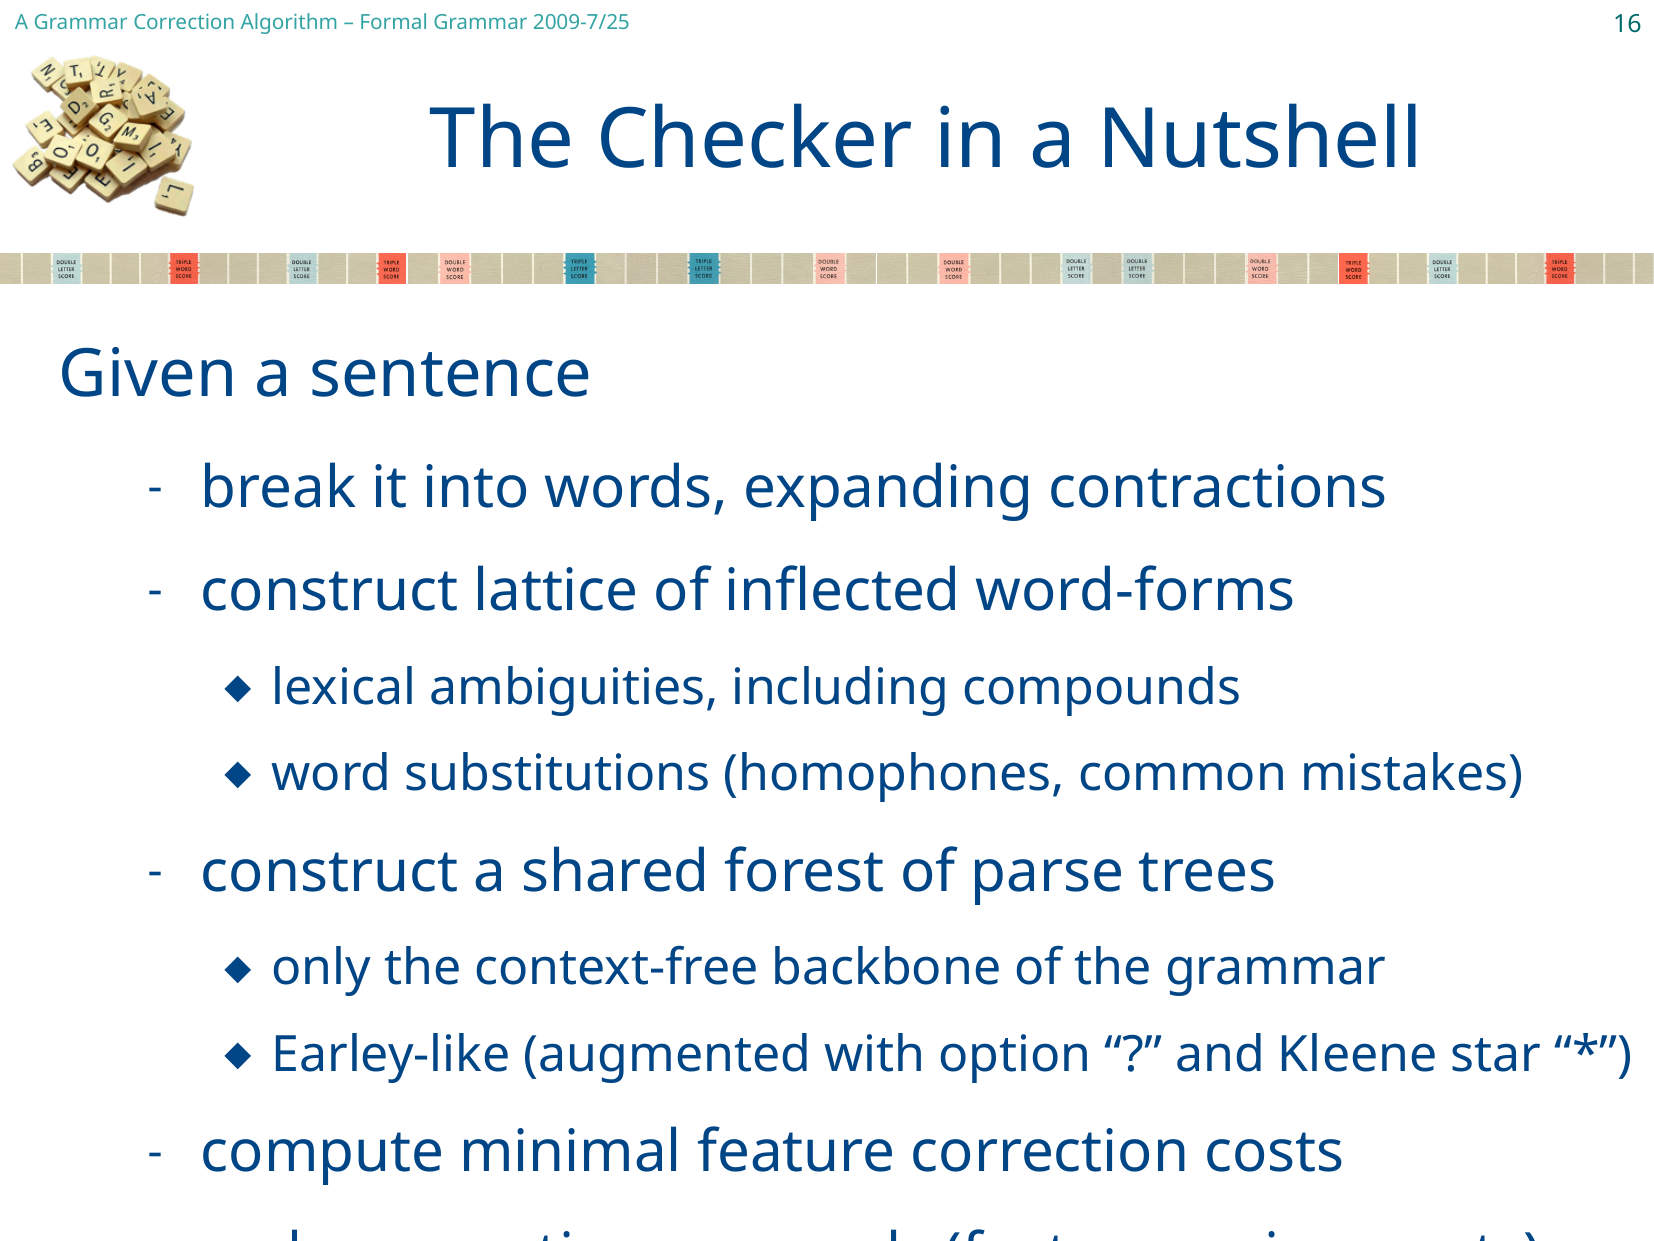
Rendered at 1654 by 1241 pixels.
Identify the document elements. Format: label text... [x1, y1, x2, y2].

title The Checker in a Nutshell [218, 39, 1636, 232]
picture [408, 253, 876, 284]
picture [11, 53, 195, 219]
picture [0, 253, 406, 284]
picture [1339, 253, 1654, 284]
picture [877, 253, 1338, 284]
list Given a sentence break it into words, expanding contractions construct lattice of inflected word-forms lexical ambiguities, including compounds word substitutions (homophones, common mistakes) construct a shared forest of parse trees only the context-free backbone of the grammar Earley-like (augmented with option “?” and Kleene star “*”) compute minimal feature correction costs make correction proposals (feature assignments) [59, 324, 1654, 1211]
